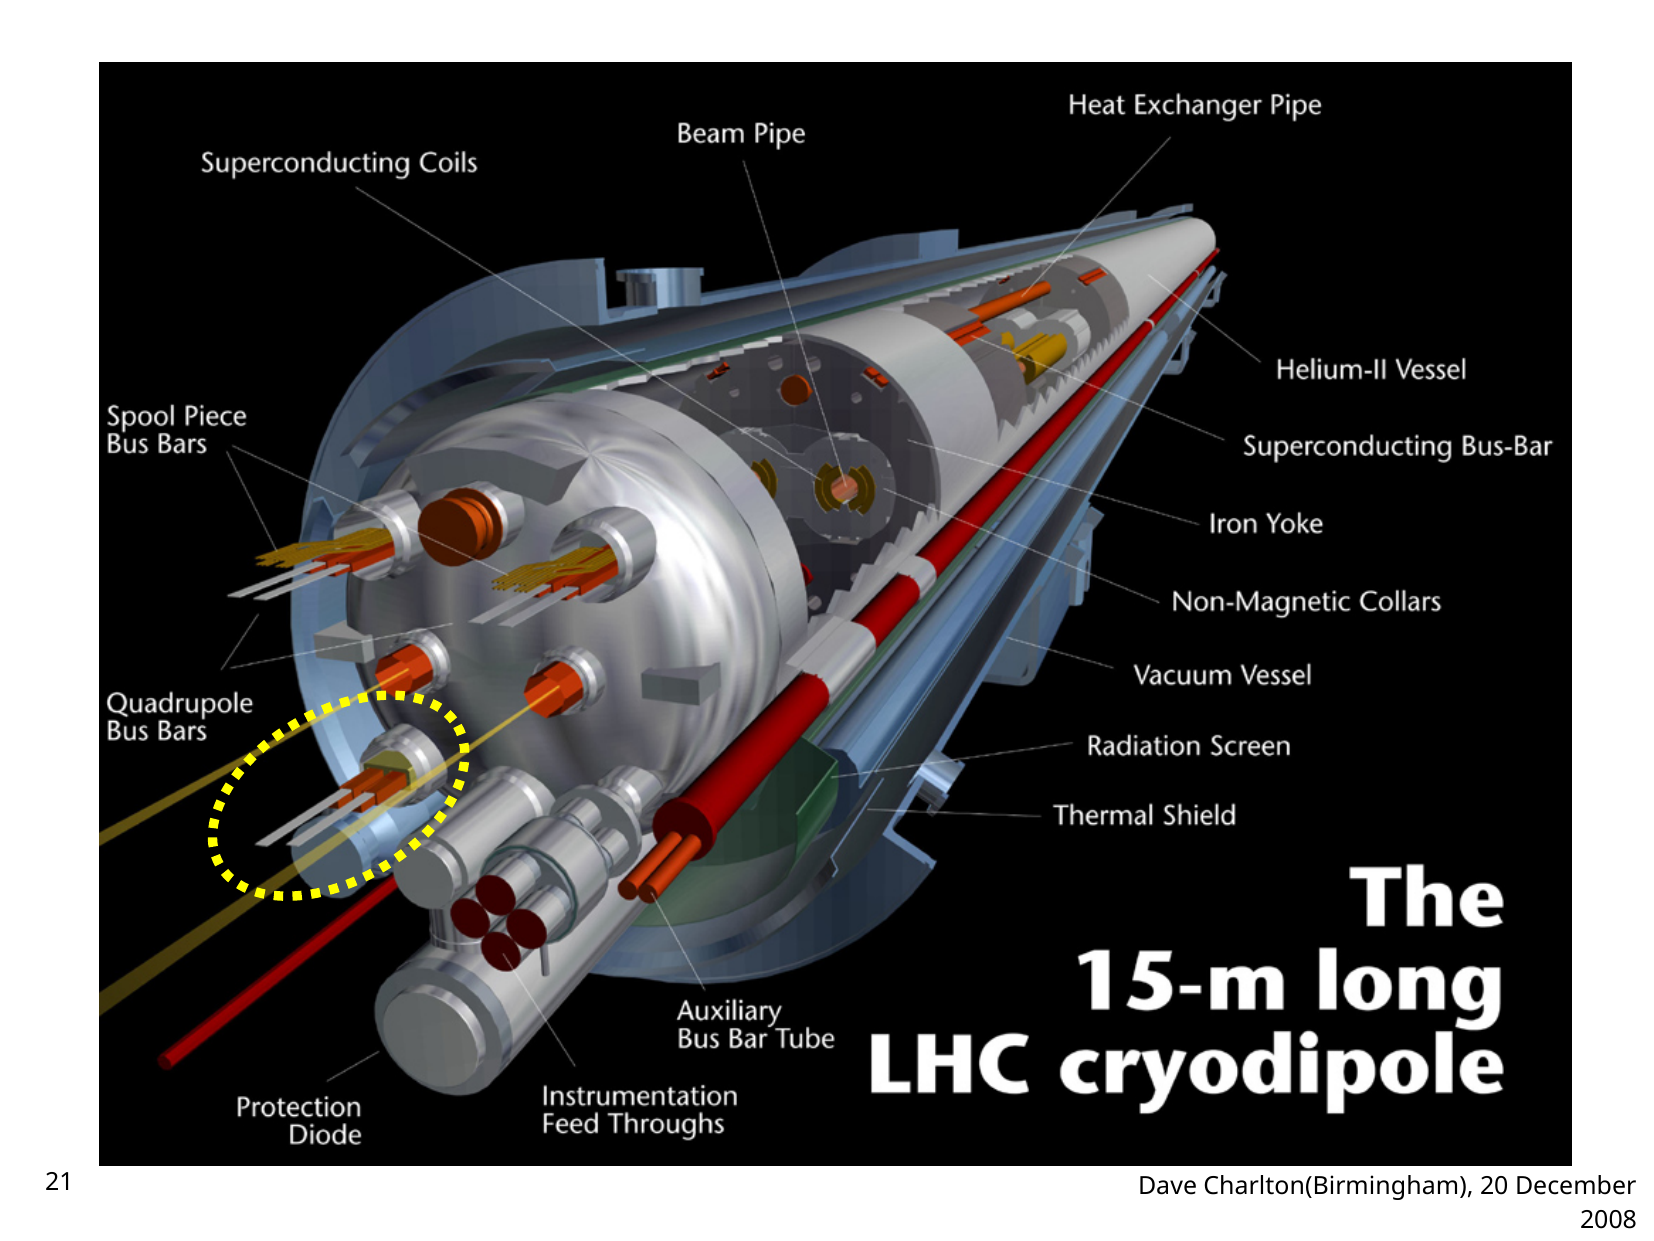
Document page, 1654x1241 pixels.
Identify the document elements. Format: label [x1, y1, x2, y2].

picture [99, 62, 1572, 1166]
